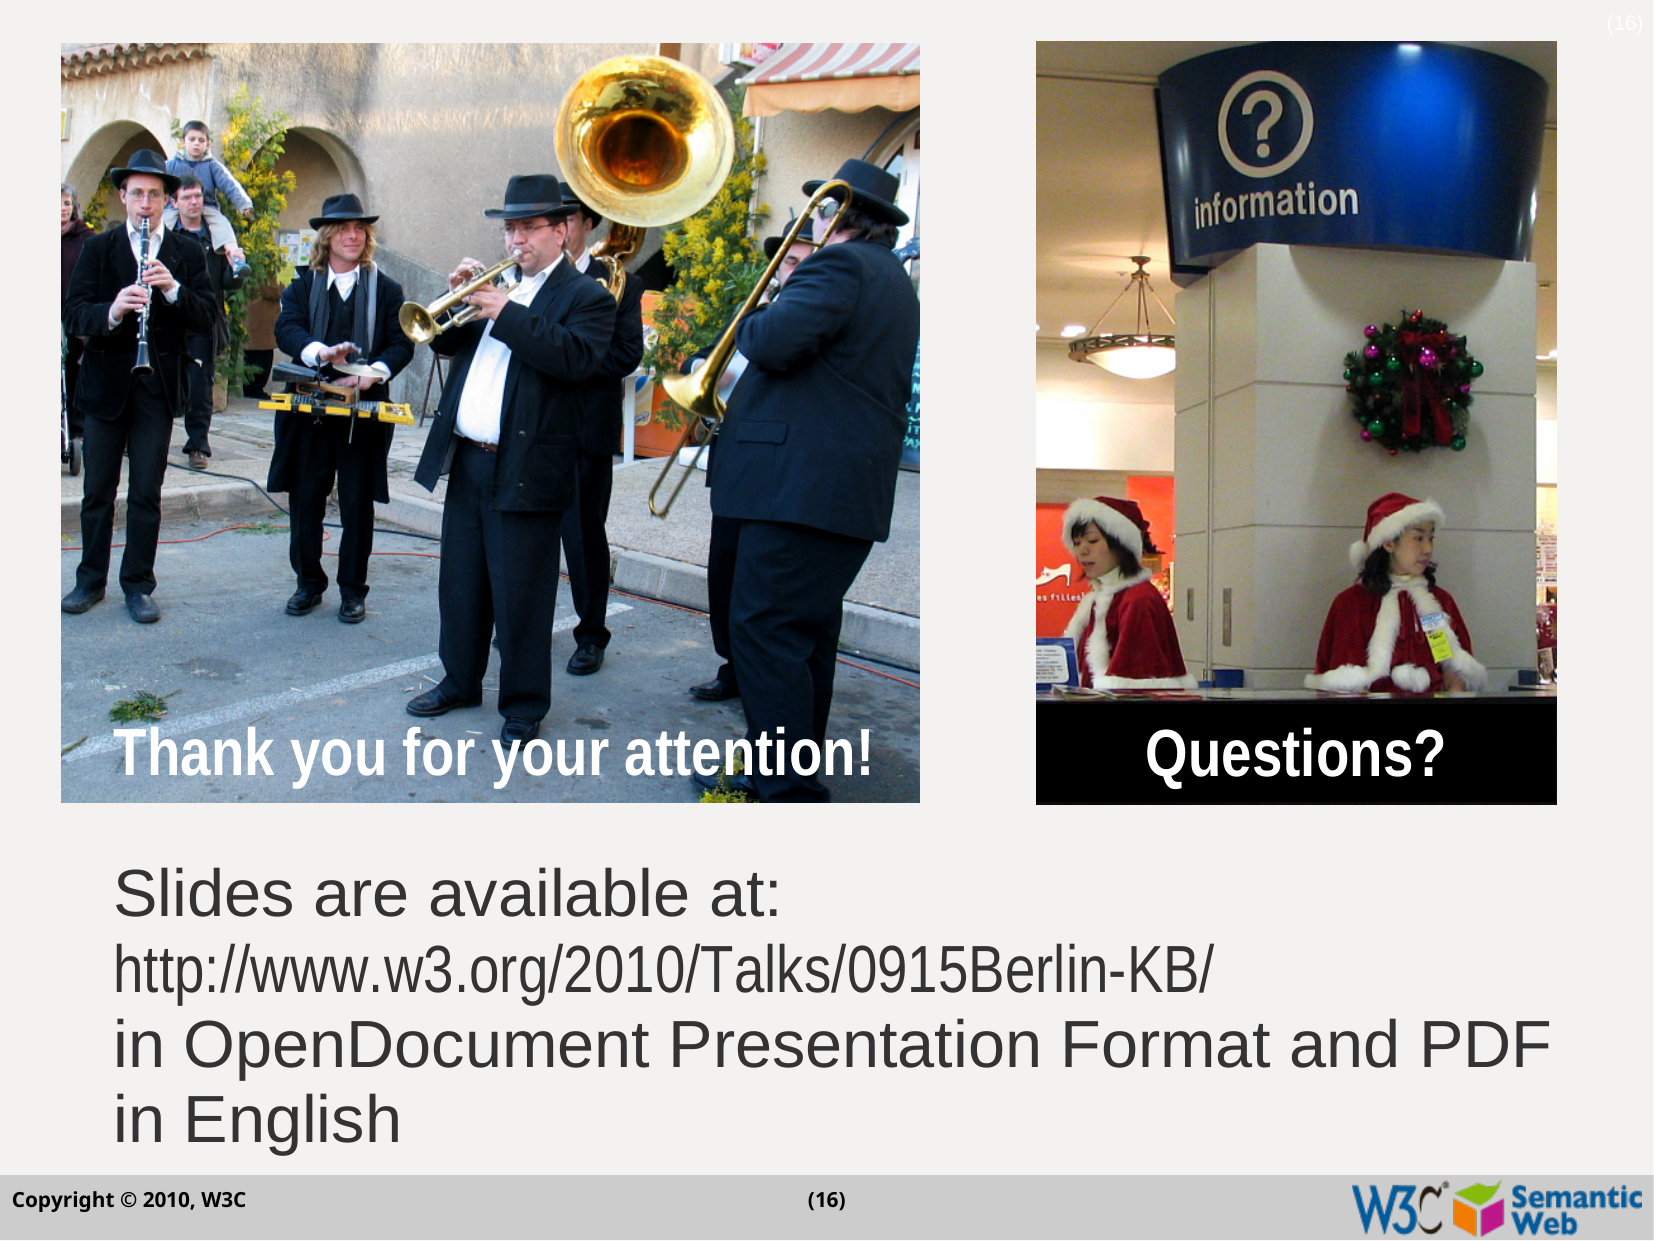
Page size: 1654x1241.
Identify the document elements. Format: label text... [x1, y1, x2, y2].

text_box Thank you for your attention! [80, 713, 892, 790]
picture [1036, 41, 1557, 805]
list Slides are available at: http://www.w3.org/2010/Talks/0915Berlin-KB/ in OpenDocument Presentation Format and PDF in English [42, 855, 1638, 1156]
list Questions? [1041, 713, 1550, 791]
text_box [1036, 704, 1556, 802]
picture [1352, 1178, 1642, 1237]
picture [61, 43, 920, 803]
